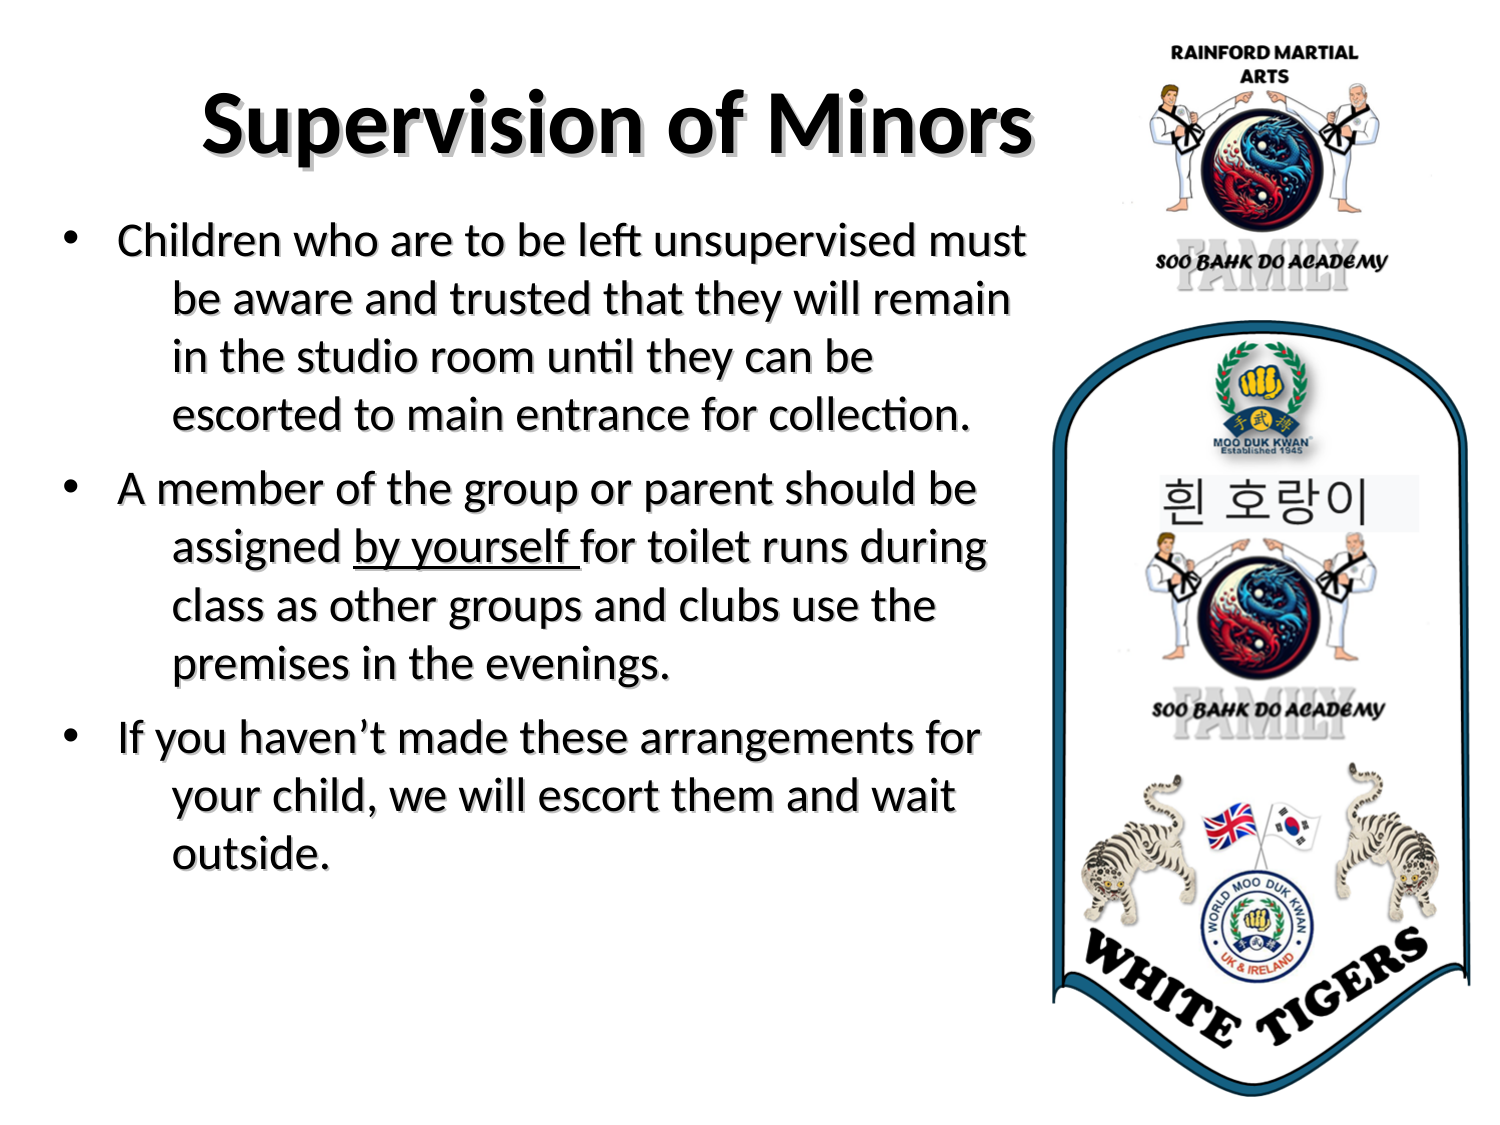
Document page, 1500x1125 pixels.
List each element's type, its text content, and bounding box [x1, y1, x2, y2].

picture [1081, 31, 1453, 296]
picture [1026, 320, 1478, 1102]
list Children who are to be left unsupervised must be aware and trusted that they will remain in the studio room until they can be escorted to main entrance for collection. A member of the group or parent should be assigned by yourself for toilet runs during class as other groups and clubs use the premises in the evenings. If you haven’t made these arrangements for your child, we will escort them and wait outside. [47, 199, 1046, 926]
title Supervision of Minors [0, 23, 1294, 211]
